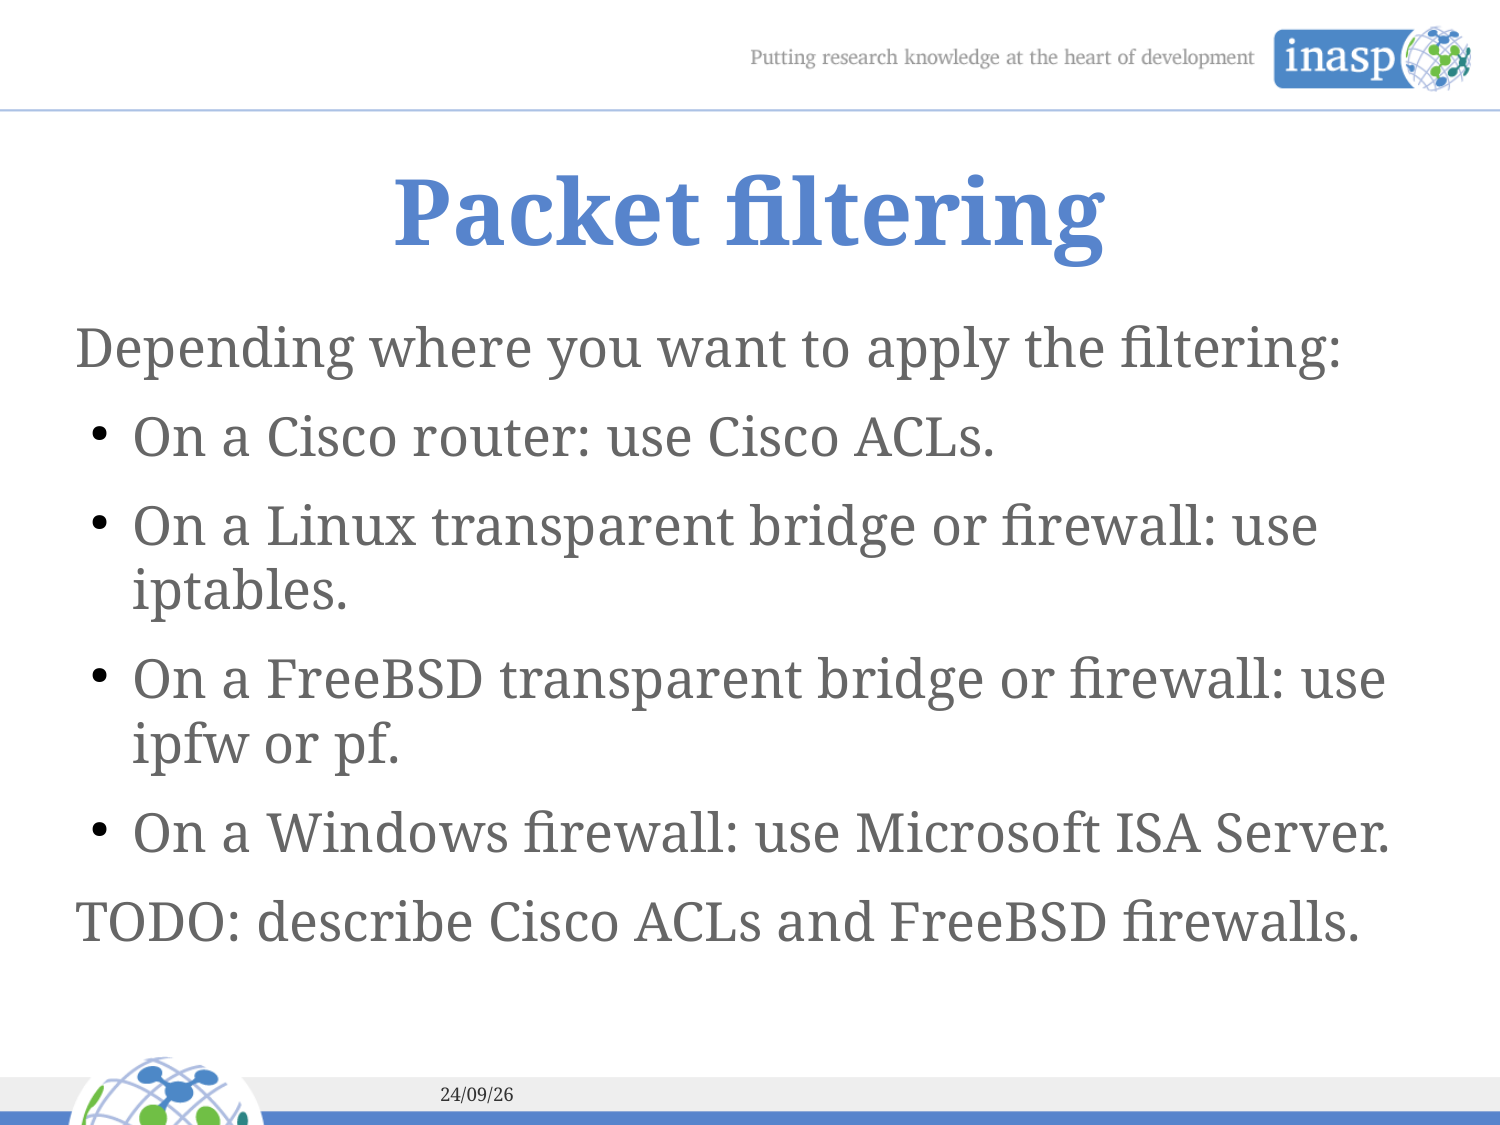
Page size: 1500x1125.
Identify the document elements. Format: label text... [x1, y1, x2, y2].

picture [0, 0, 1500, 1125]
list Depending where you want to apply the filtering: On a Cisco router: use Cisco ACLs. On a Linux transparent bridge or firewall: use iptables. On a FreeBSD transparent bridge or firewall: use ipfw or pf. On a Windows firewall: use Microsoft ISA Server. TODO: describe Cisco ACLs and FreeBSD firewalls. [75, 313, 1426, 967]
title Packet filtering [75, 129, 1426, 313]
